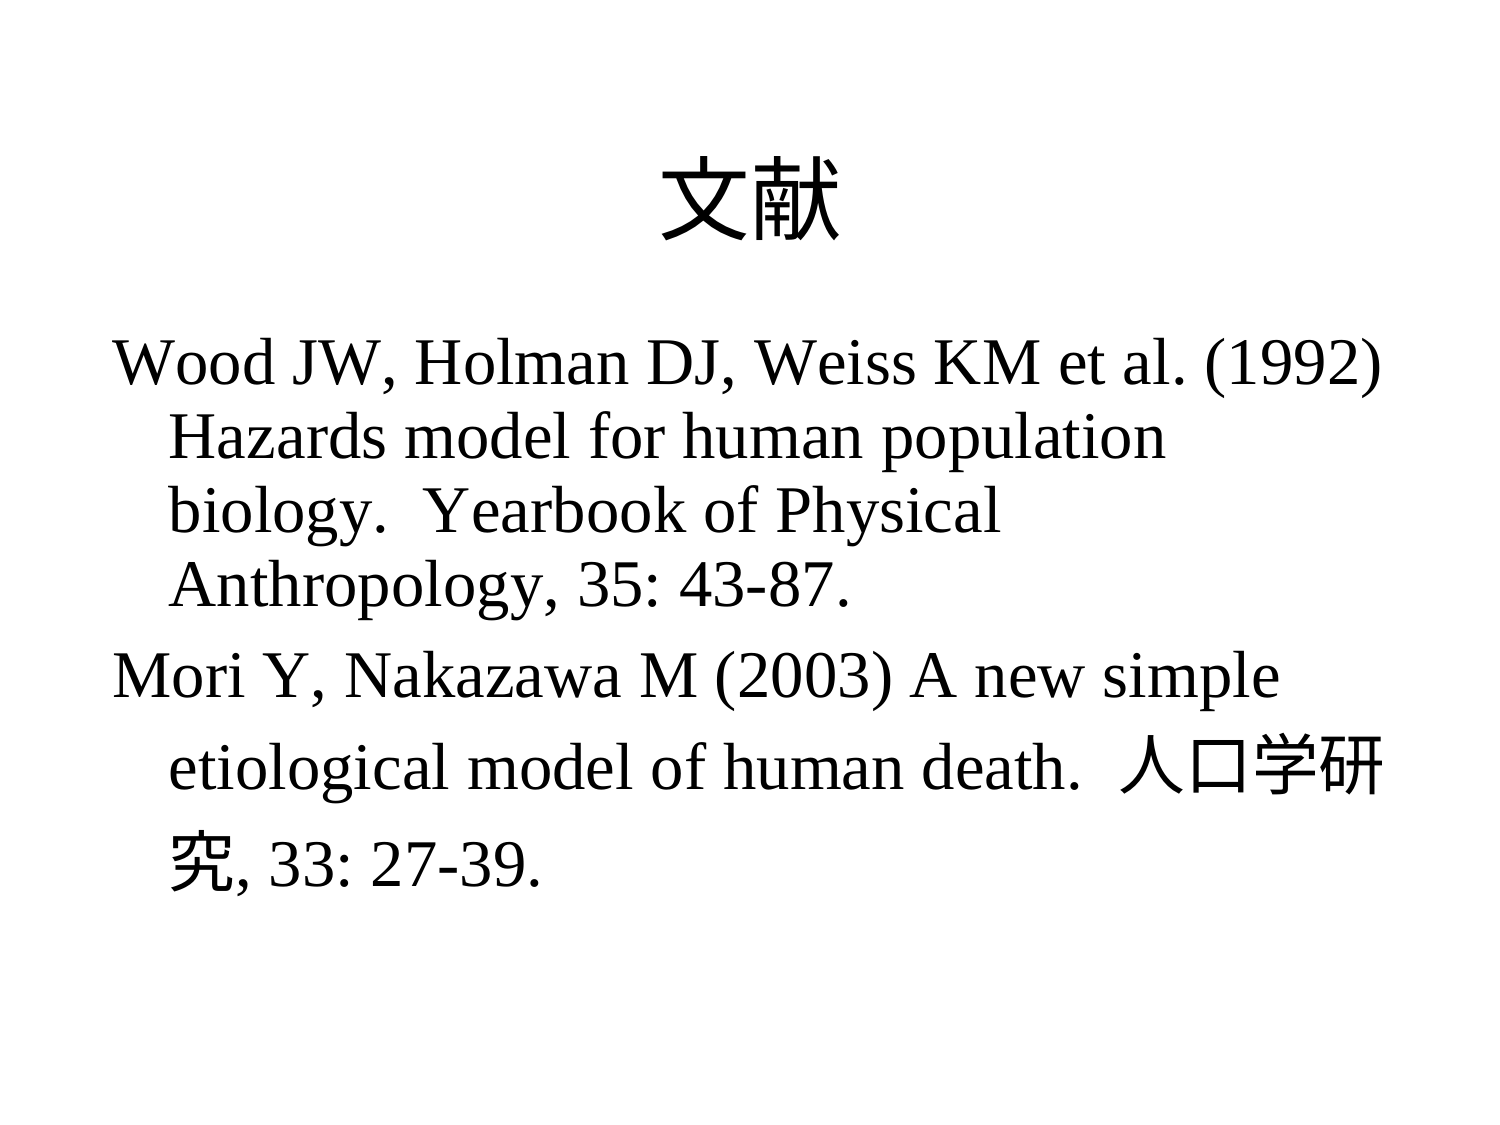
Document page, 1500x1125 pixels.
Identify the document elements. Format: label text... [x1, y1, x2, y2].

title 文献 [112, 76, 1388, 312]
list Wood JW, Holman DJ, Weiss KM et al. (1992) Hazards model for human population biology. Yearbook of Physical Anthropology, 35: 43-87. Mori Y, Nakazawa M (2003) A new simple etiological model of human death. 人口学研究, 33: 27-39. [112, 324, 1388, 1020]
